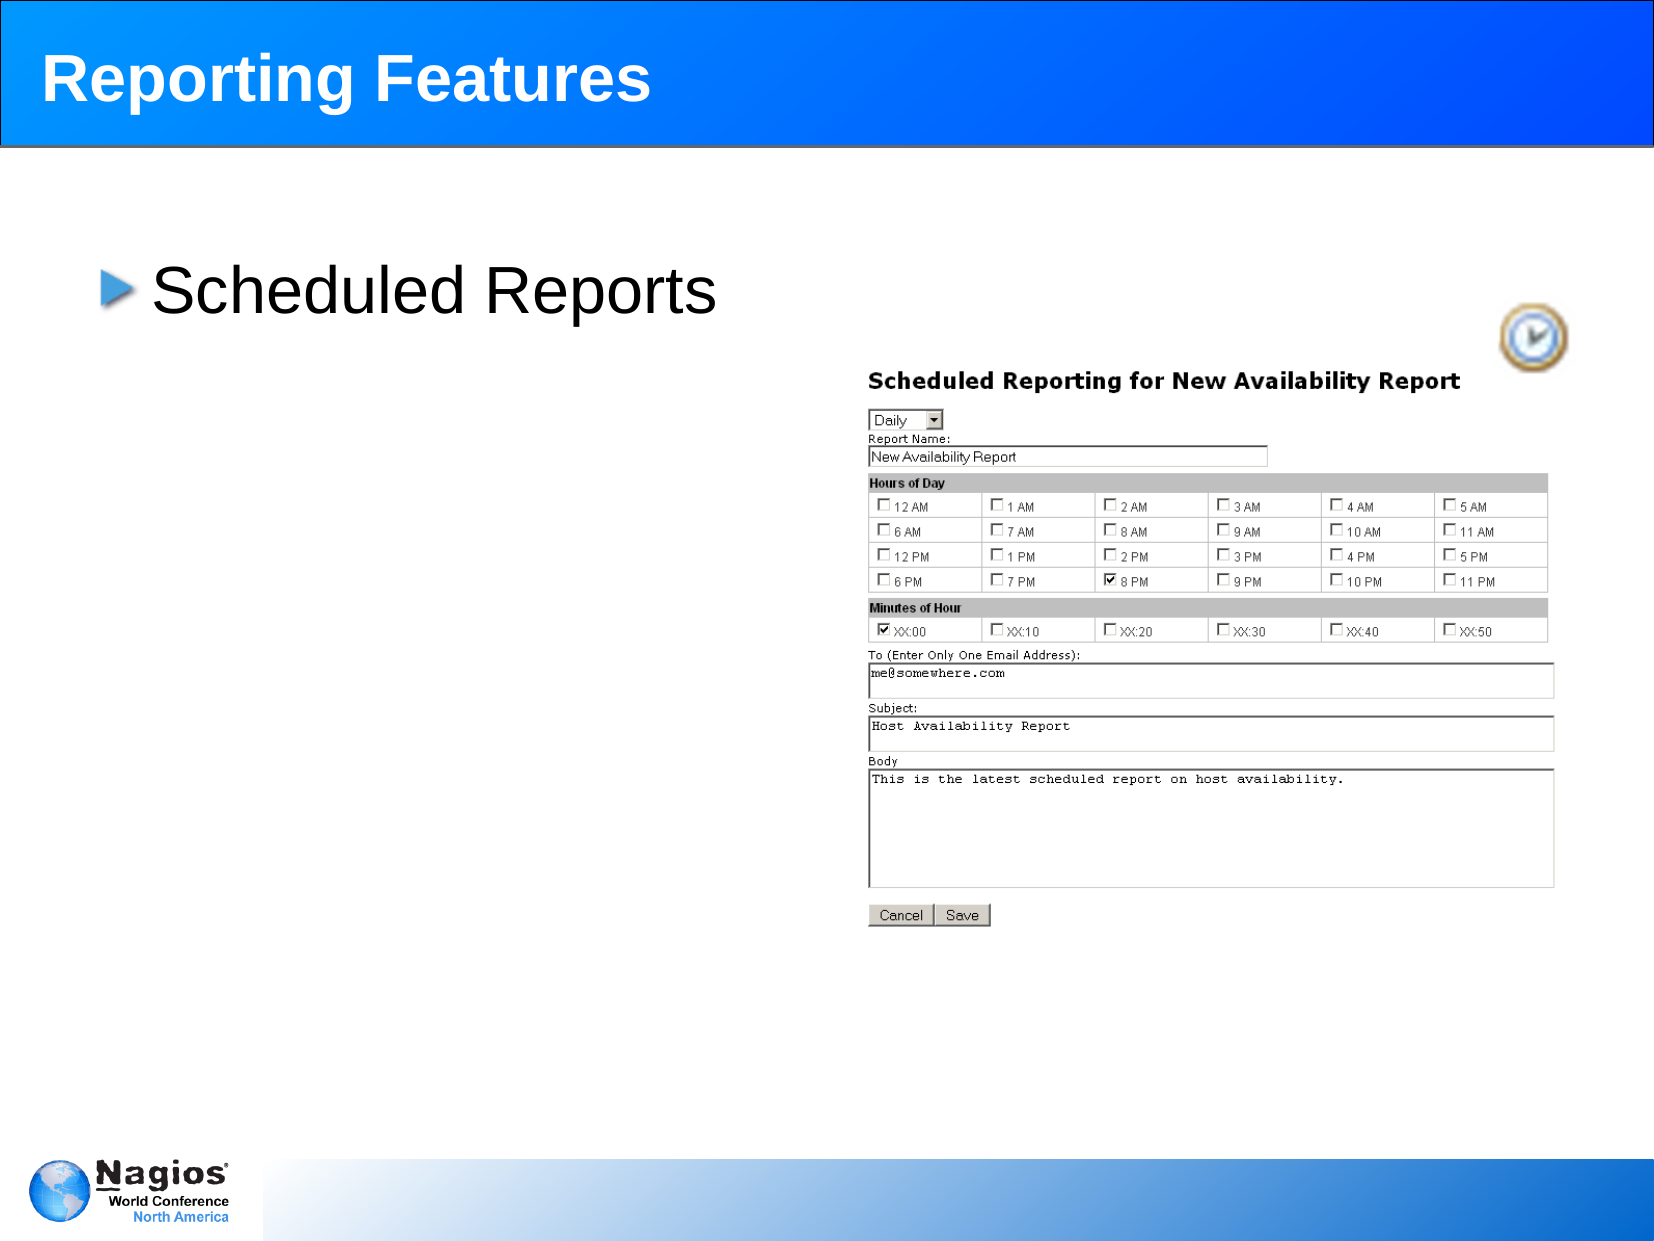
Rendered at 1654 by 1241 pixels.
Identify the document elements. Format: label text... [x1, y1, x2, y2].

title Reporting Features [41, 36, 1248, 120]
picture [863, 288, 1579, 965]
list Scheduled Reports [80, 253, 1569, 1058]
picture [29, 1159, 229, 1235]
